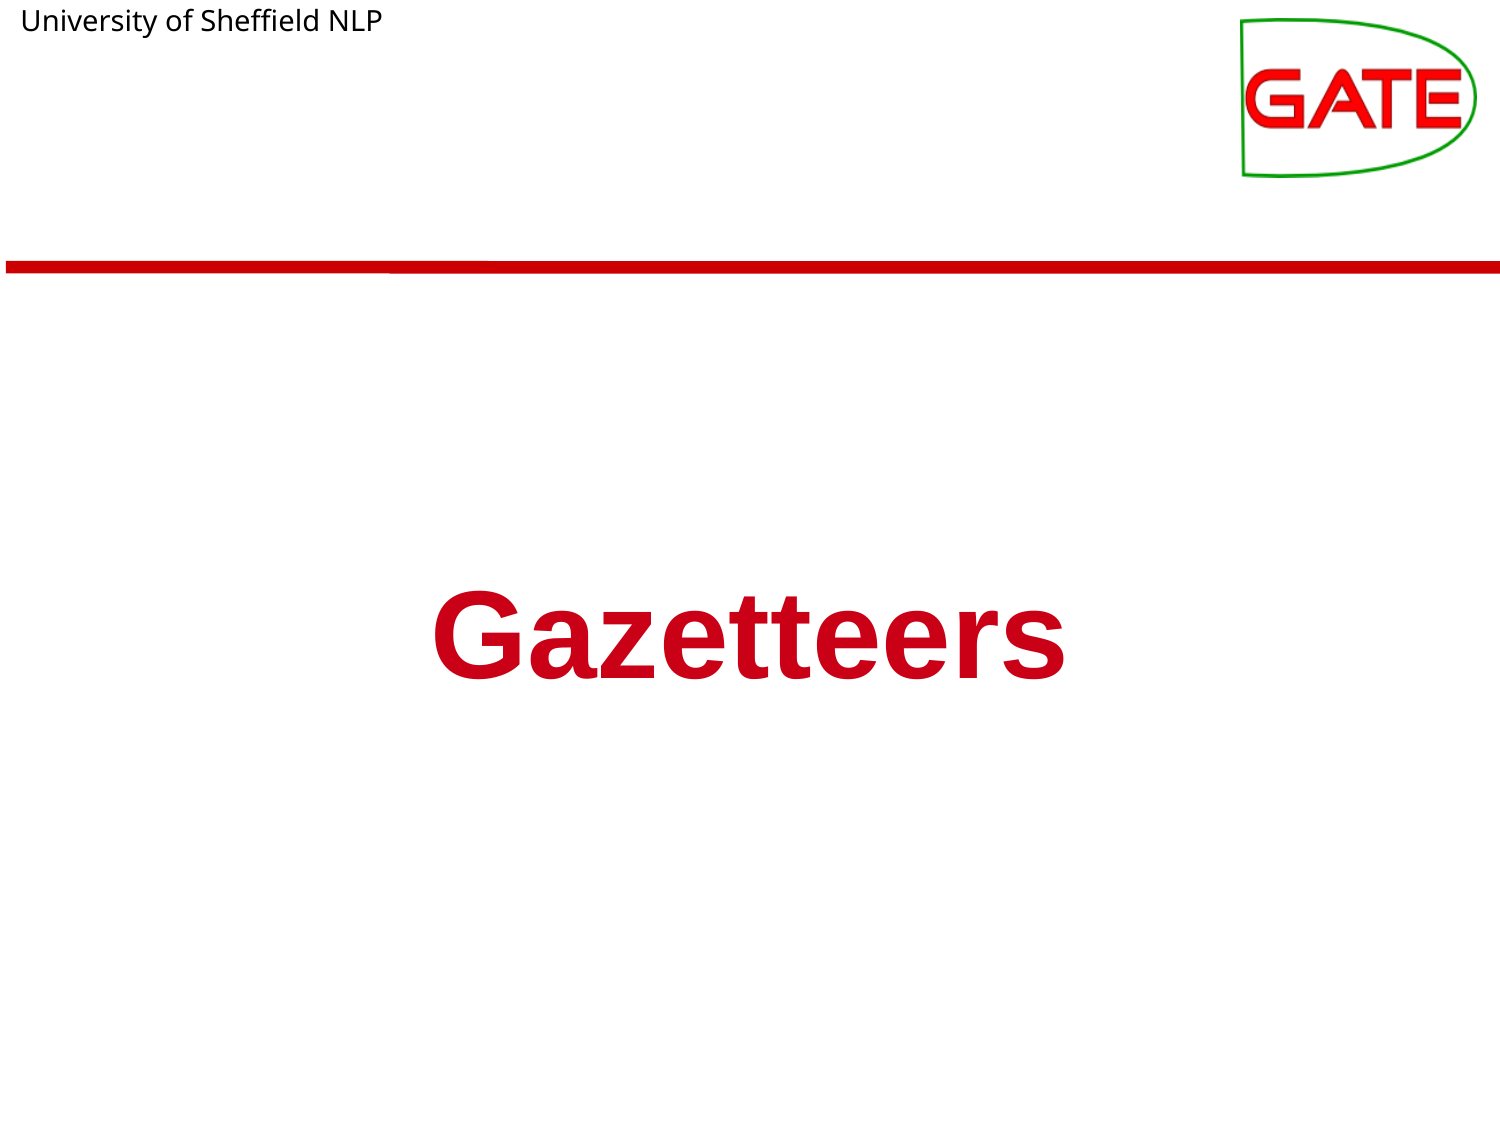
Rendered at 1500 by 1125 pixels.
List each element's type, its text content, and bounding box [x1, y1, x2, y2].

picture [1240, 18, 1477, 178]
subtitle Gazetteers [0, 250, 1500, 1002]
